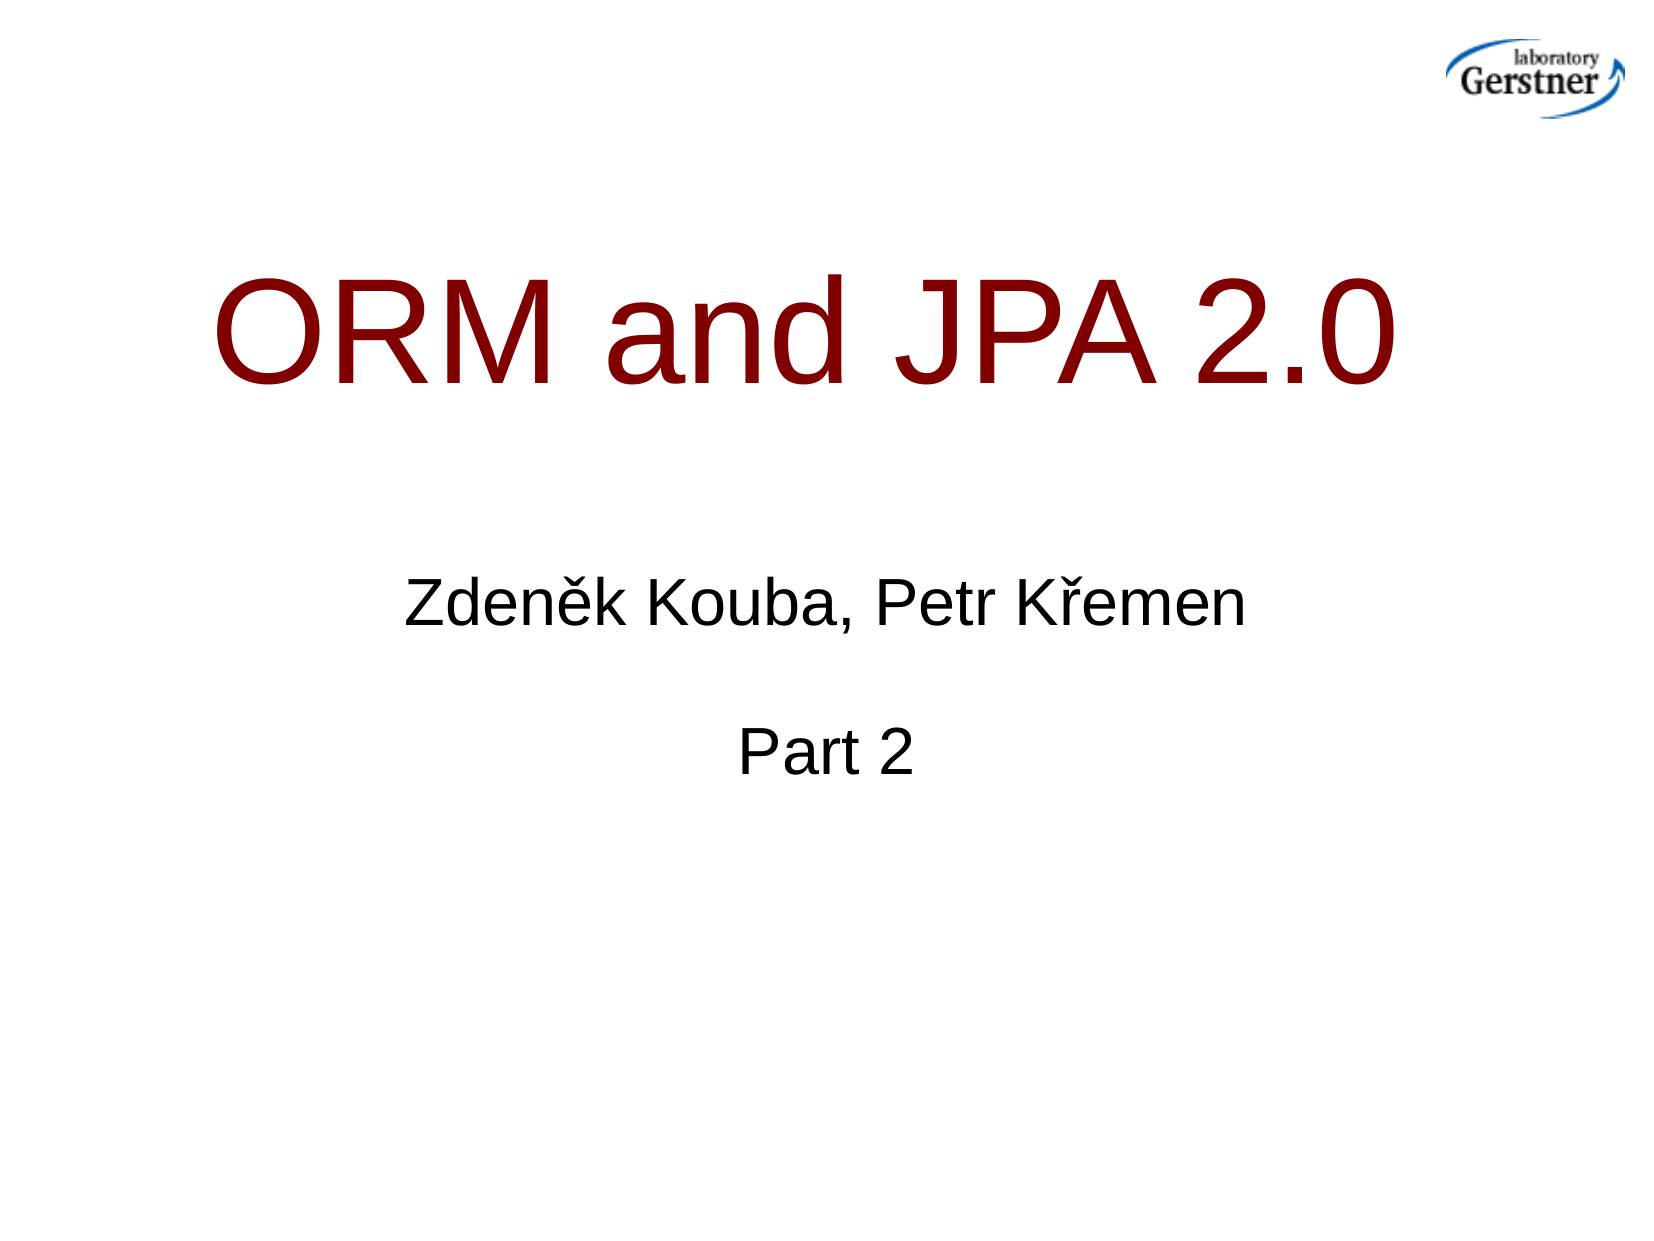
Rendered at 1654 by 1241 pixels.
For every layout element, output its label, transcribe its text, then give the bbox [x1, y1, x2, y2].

picture [1446, 39, 1625, 119]
text_box ORM and JPA 2.0 Zdeněk Kouba, Petr Křemen Part 2 [82, 253, 1571, 1146]
